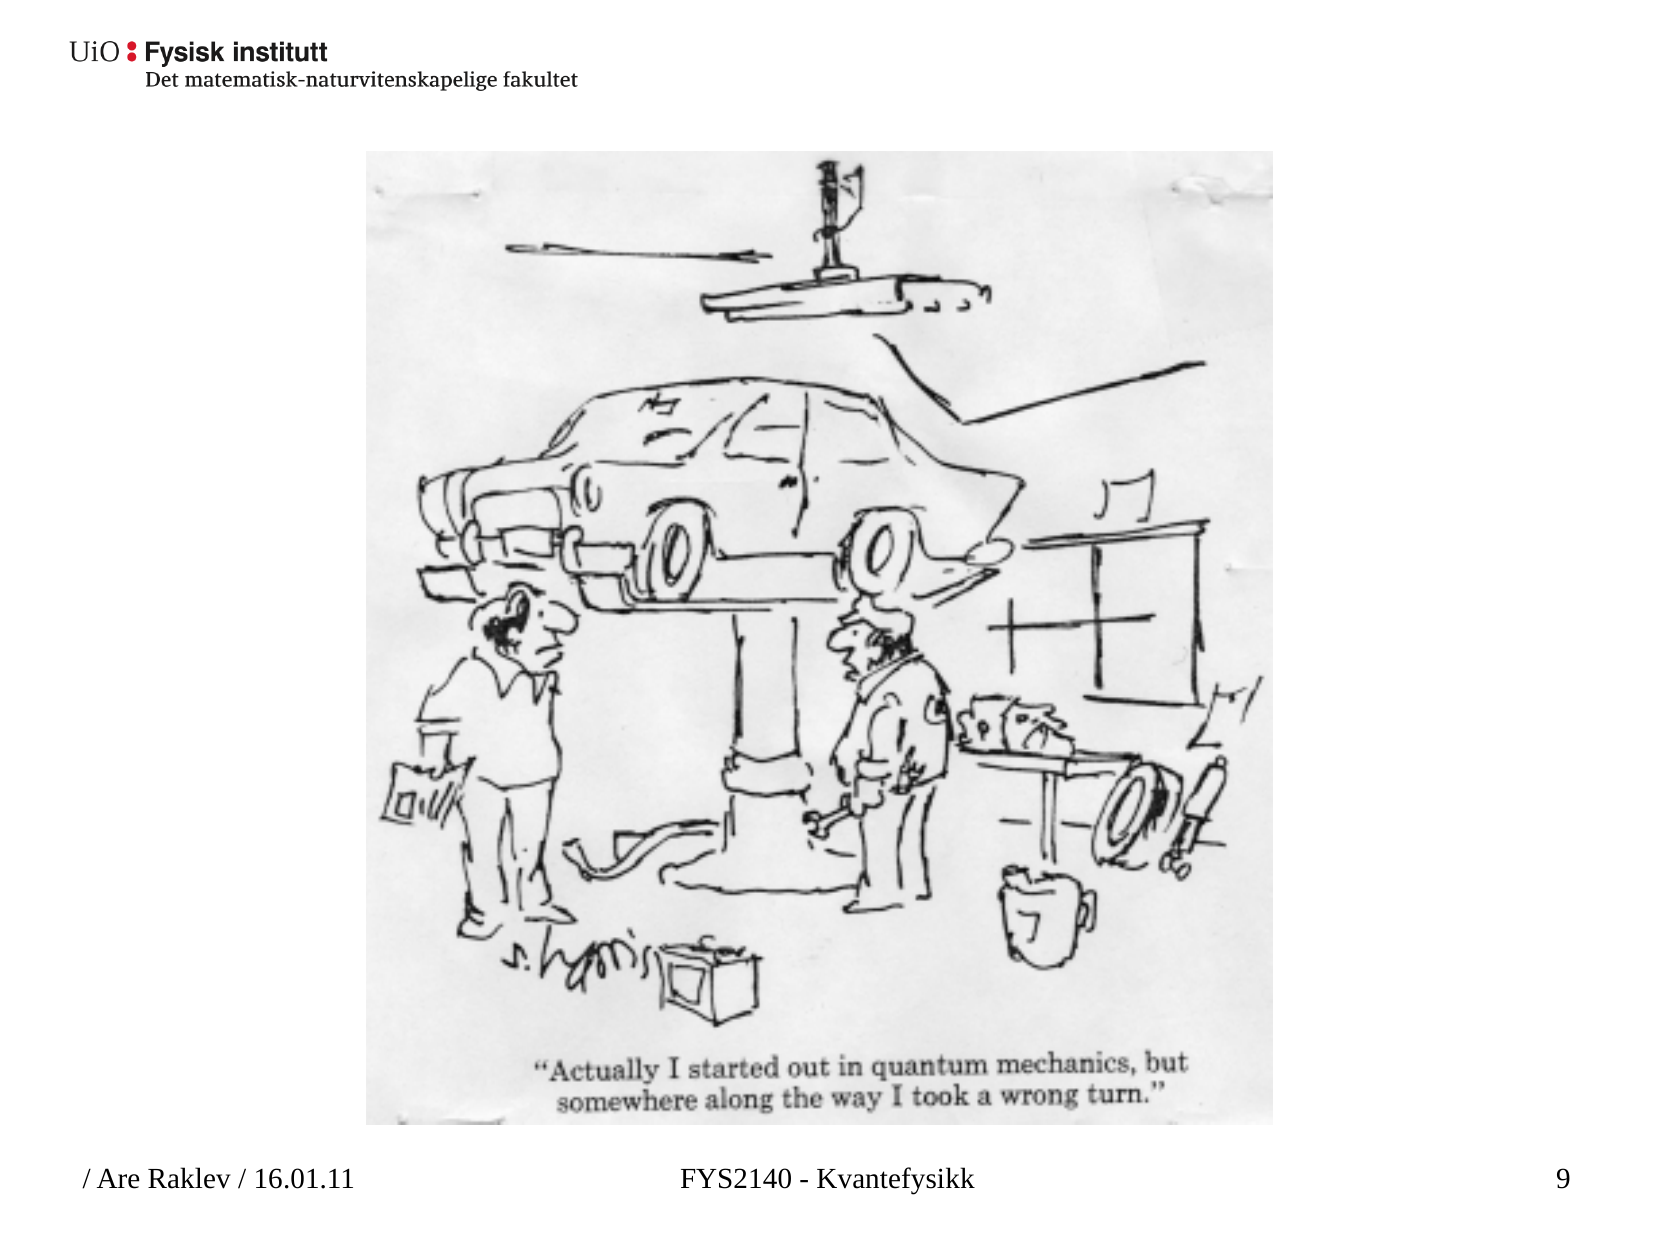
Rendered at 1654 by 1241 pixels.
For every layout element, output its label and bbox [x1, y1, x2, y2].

picture [366, 151, 1273, 1126]
picture [68, 37, 581, 93]
